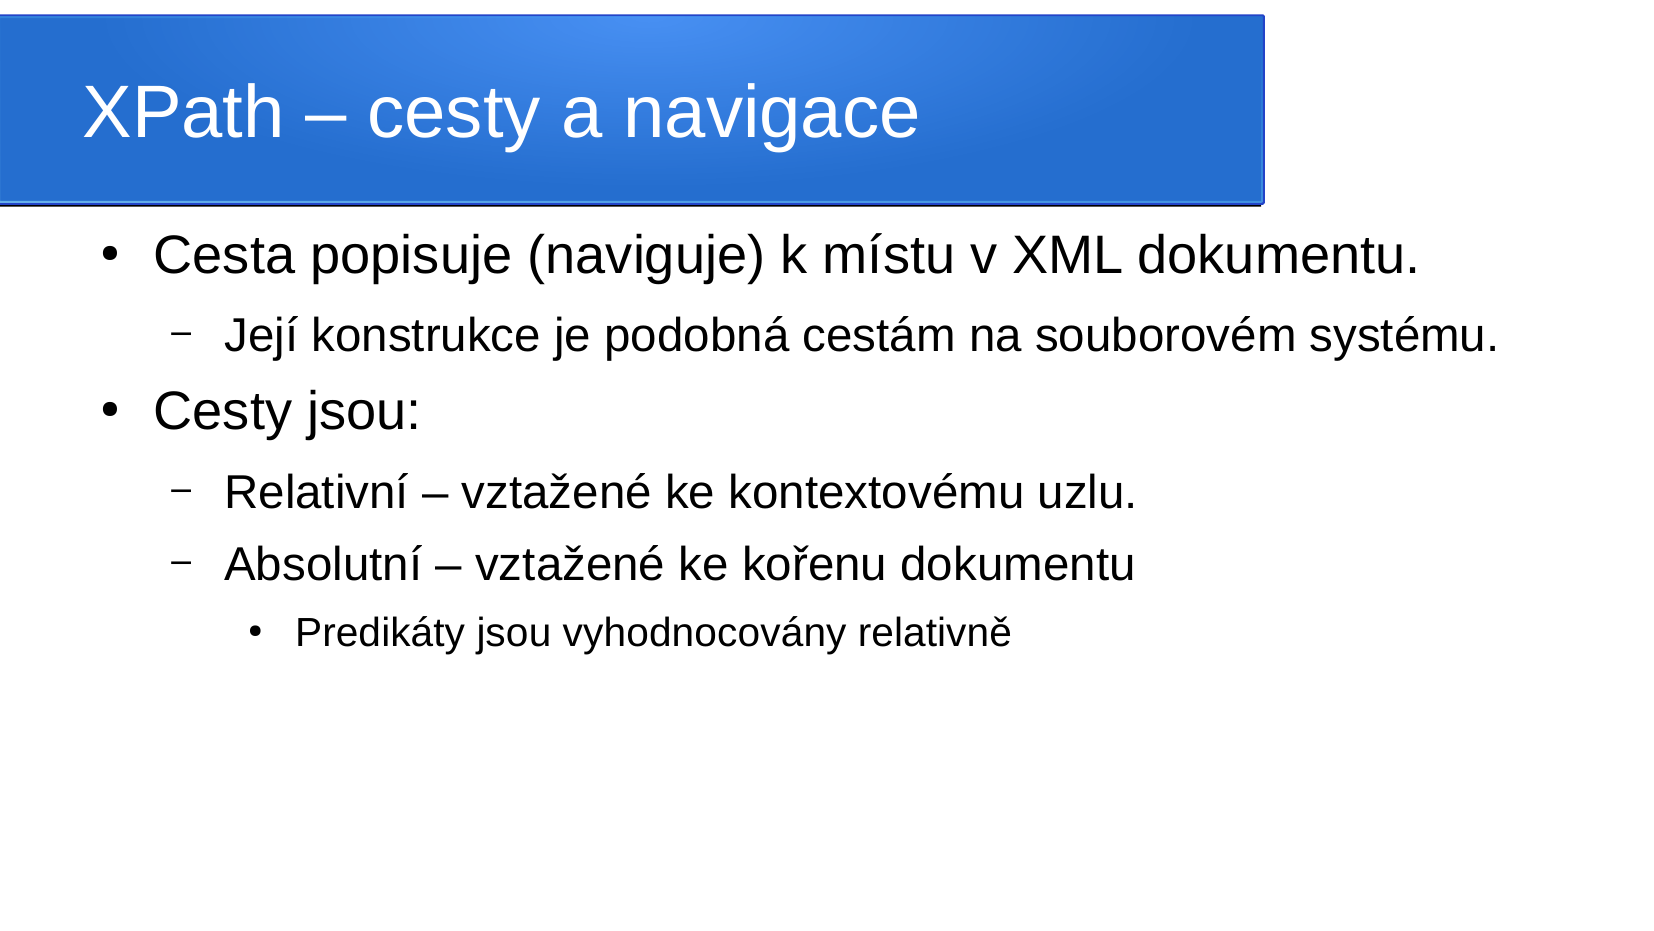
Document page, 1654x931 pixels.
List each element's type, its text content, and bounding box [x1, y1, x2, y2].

list Cesta popisuje (naviguje) k místu v XML dokumentu. Její konstrukce je podobná cestám na souborovém systému. Cesty jsou: Relativní – vztažené ke kontextovému uzlu. Absolutní – vztažené ke kořenu dokumentu Predikáty jsou vyhodnocovány relativně [82, 224, 1571, 764]
title XPath – cesty a navigace [82, 35, 1235, 189]
